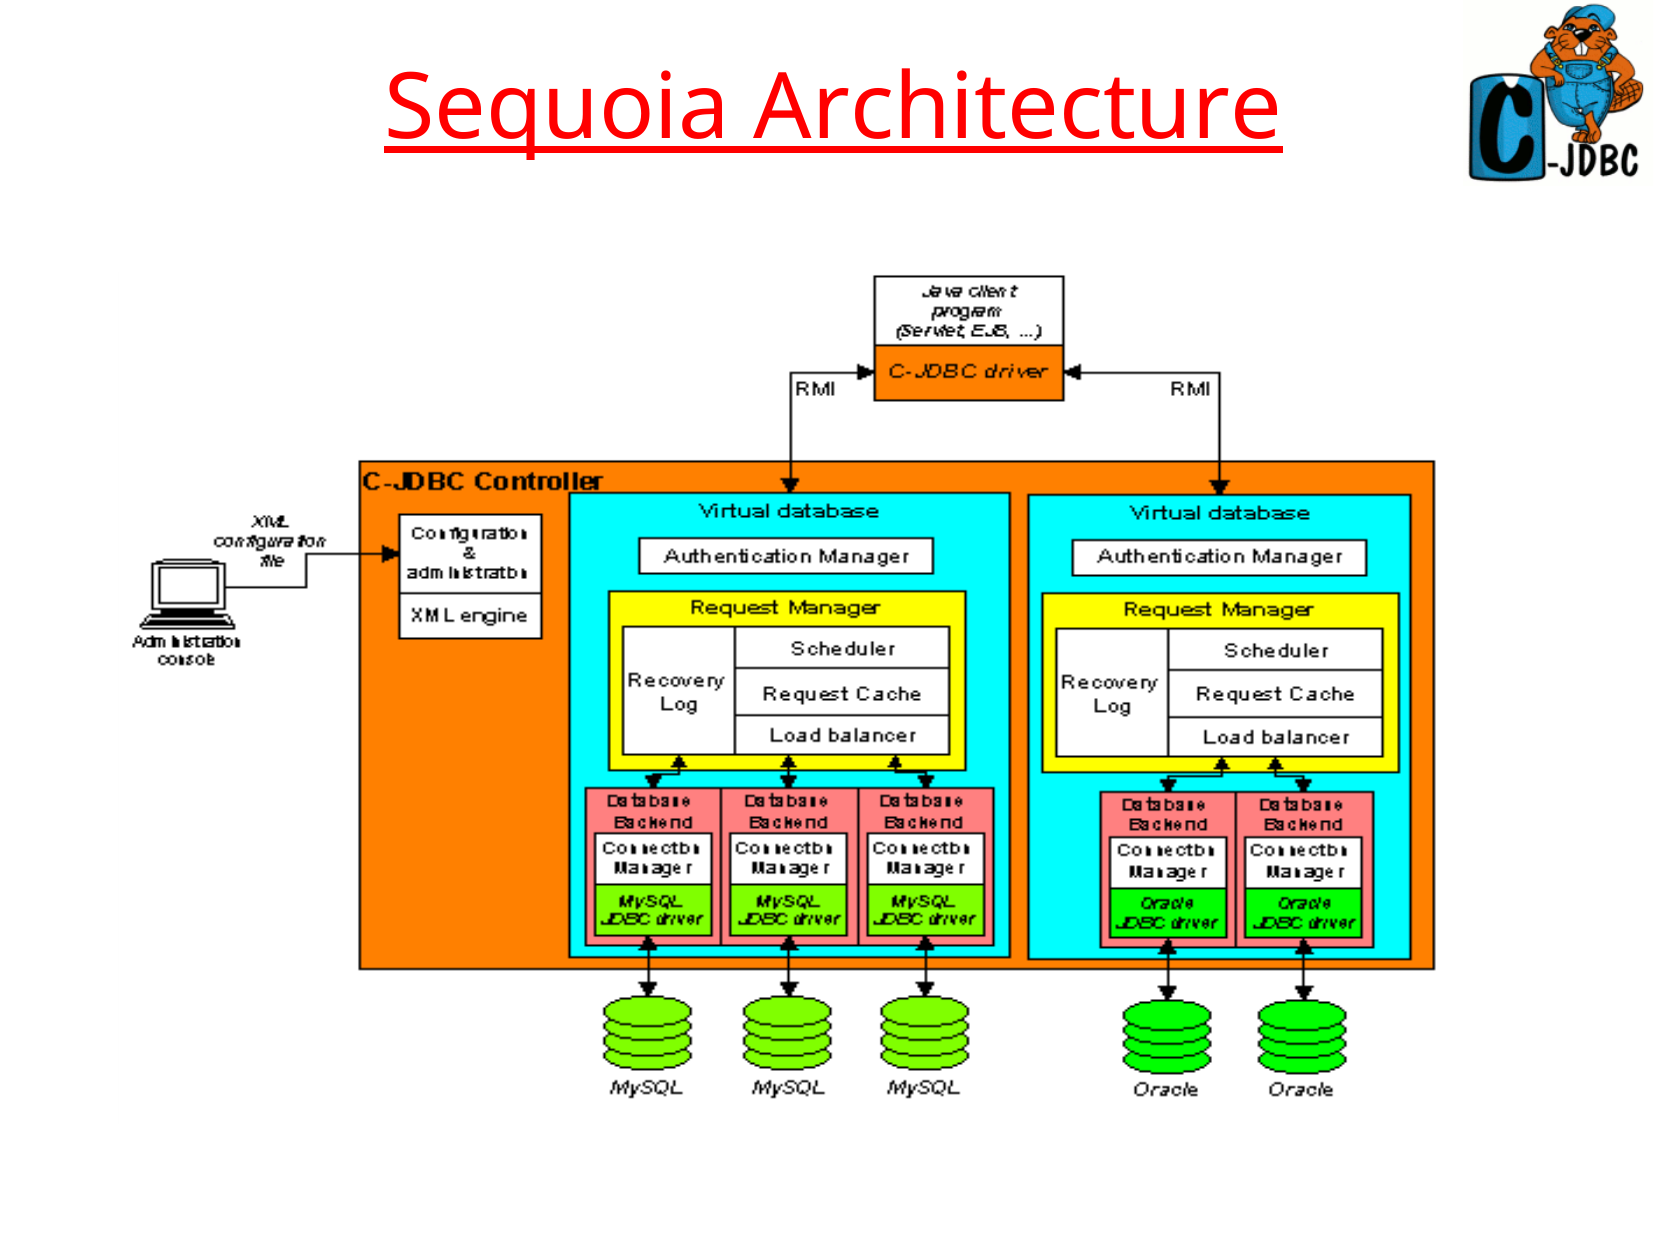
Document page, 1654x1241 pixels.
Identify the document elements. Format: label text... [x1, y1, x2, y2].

picture [117, 272, 1438, 1124]
title Sequoia Architecture [127, 0, 1540, 208]
picture [1463, 0, 1654, 186]
